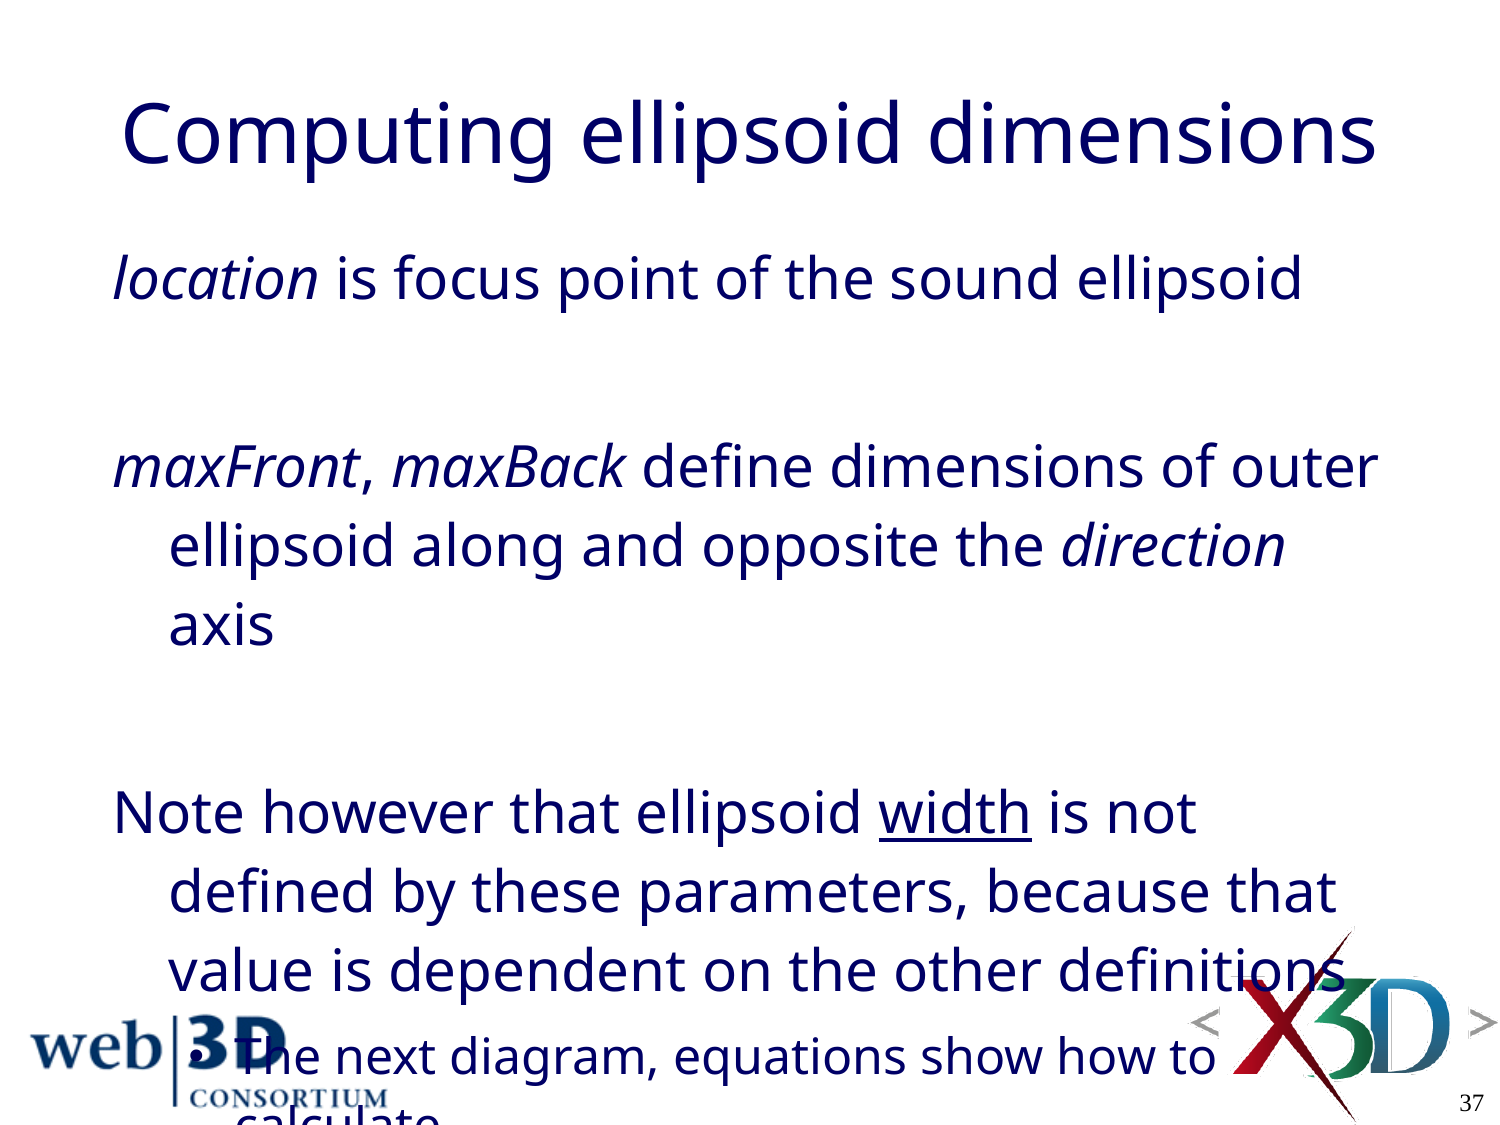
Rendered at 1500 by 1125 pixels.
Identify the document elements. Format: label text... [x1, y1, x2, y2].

picture [408, 1054, 413, 1067]
picture [1187, 926, 1500, 1125]
list location is focus point of the sound ellipsoid maxFront, maxBack define dimensions of outer ellipsoid along and opposite the direction axis Note however that ellipsoid width is not defined by these parameters, because that value is dependent on the other definitions The next diagram, equations show how to calculate [112, 237, 1388, 986]
title Computing ellipsoid dimensions [112, 44, 1388, 218]
picture [12, 998, 413, 1118]
